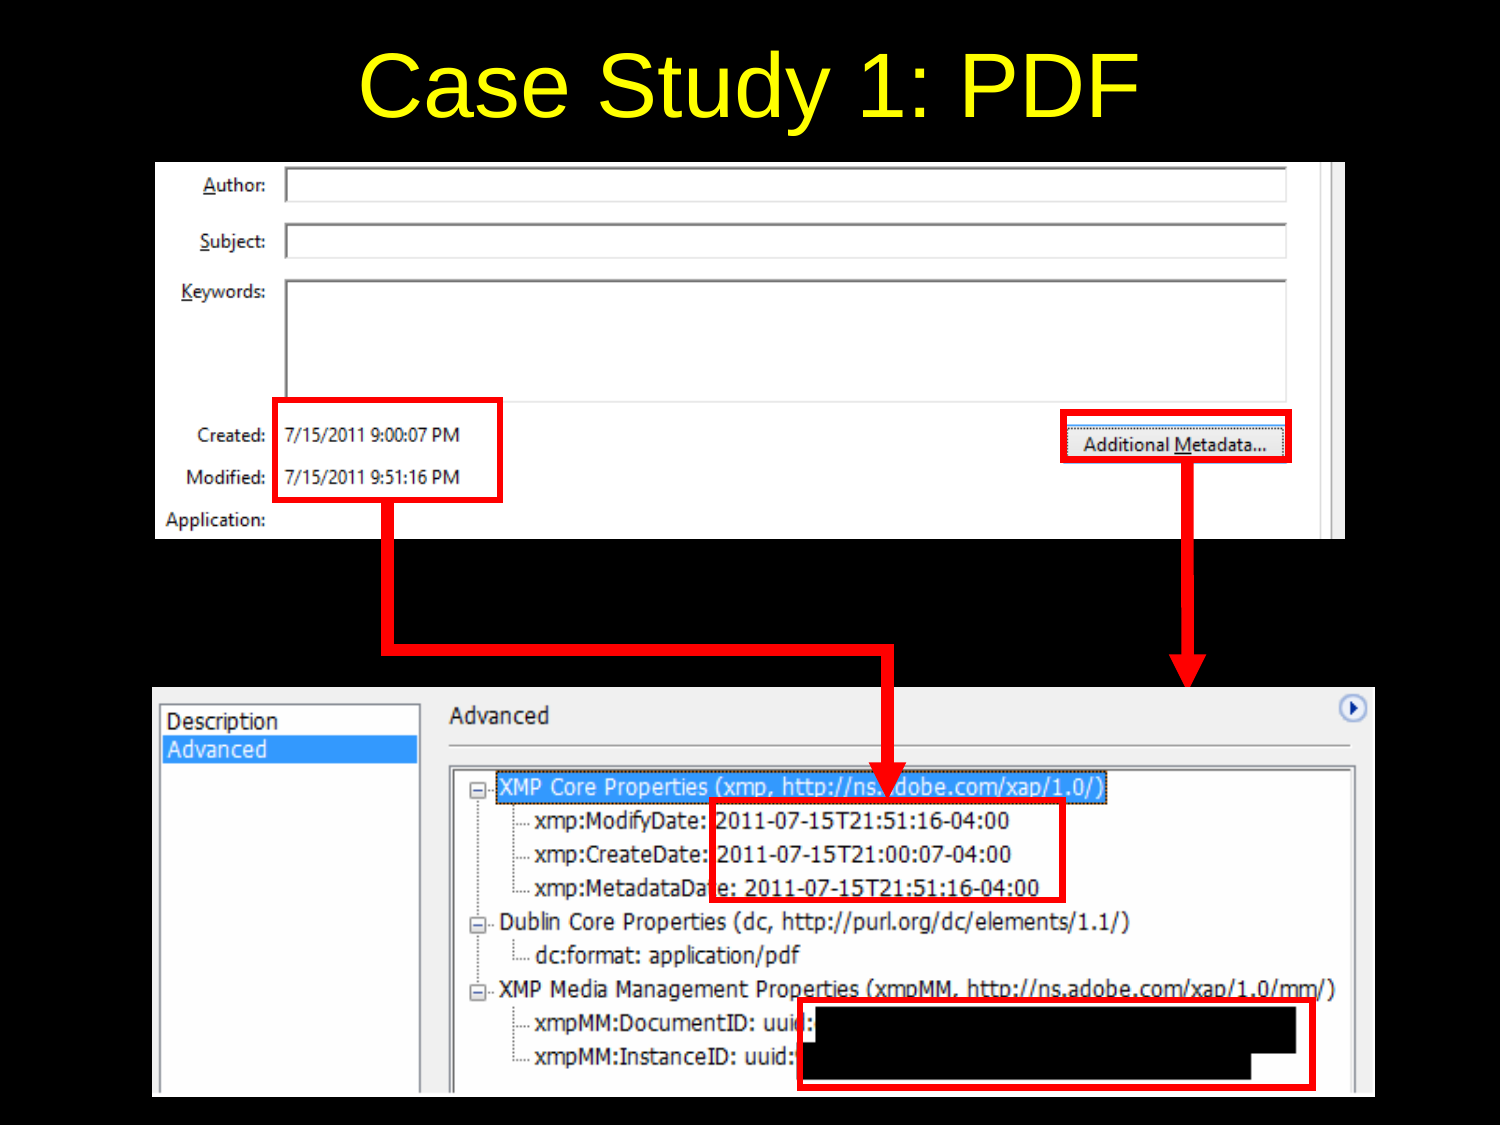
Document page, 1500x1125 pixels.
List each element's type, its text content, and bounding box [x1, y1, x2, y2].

title Case Study 1: PDF [75, 0, 1426, 175]
picture [278, 403, 497, 497]
picture [152, 687, 1375, 1097]
picture [155, 162, 1345, 540]
picture [716, 803, 1059, 897]
picture [1067, 416, 1285, 456]
